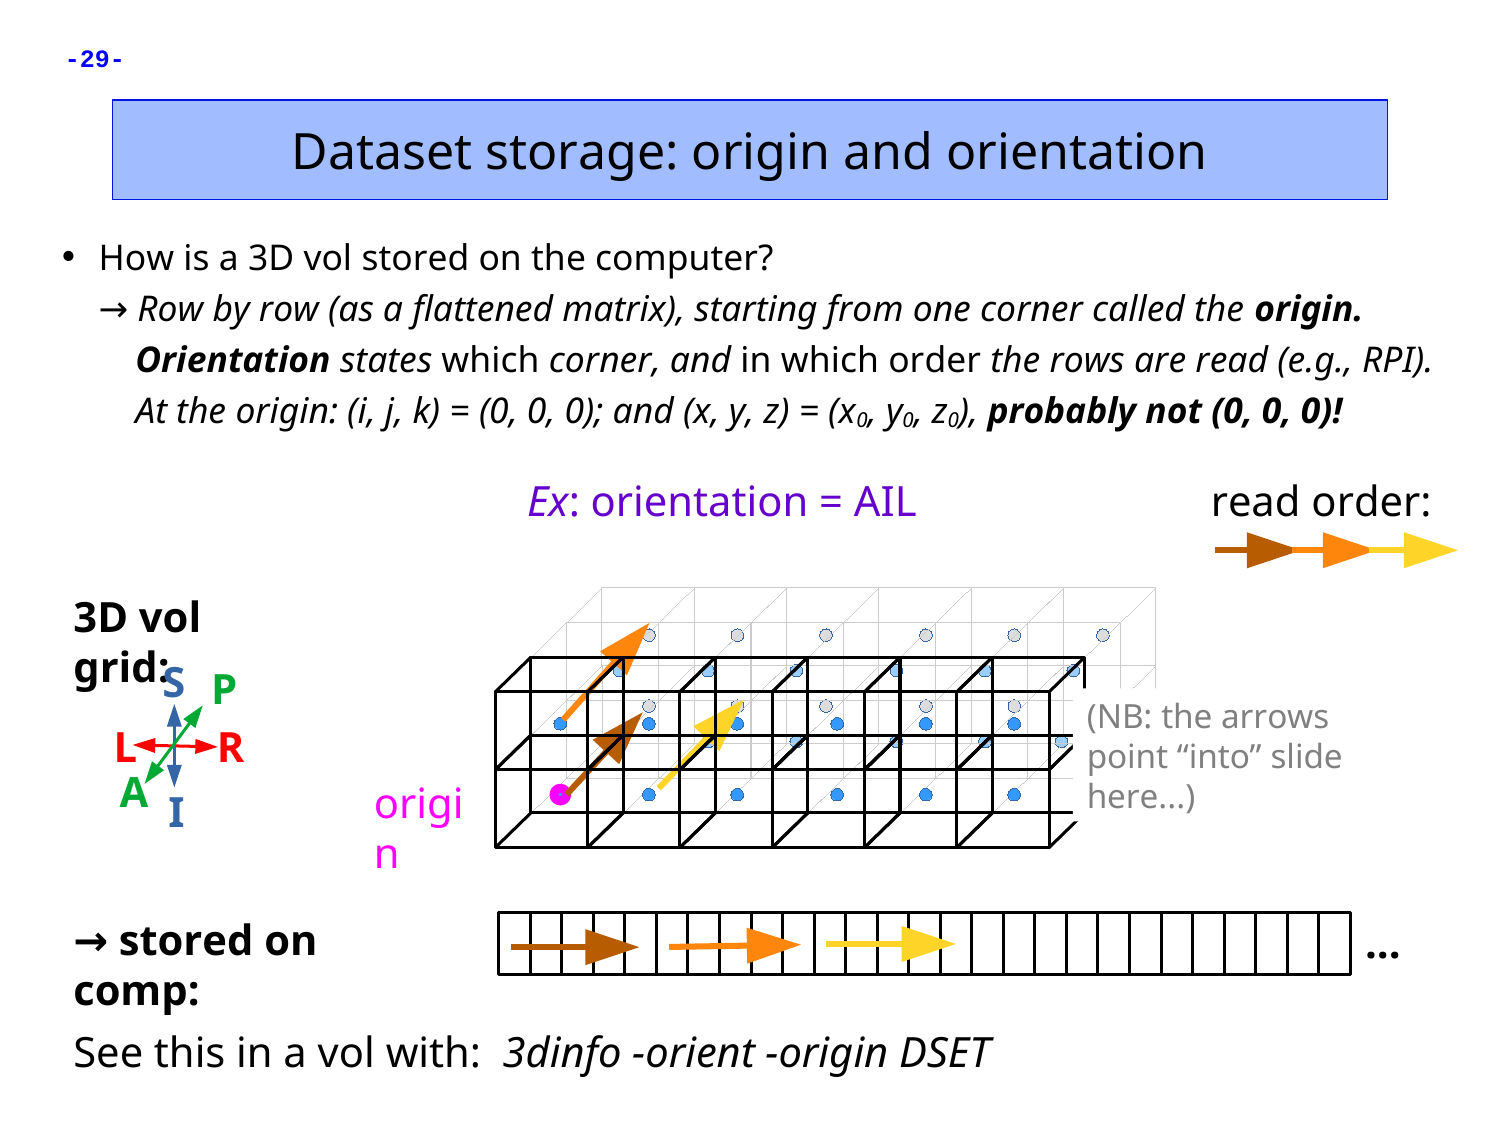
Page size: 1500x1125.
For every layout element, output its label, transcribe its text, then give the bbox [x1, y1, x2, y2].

text_box See this in a vol with: 3dinfo -orient -origin DSET [58, 1018, 1432, 1084]
text_box [643, 628, 656, 642]
text_box [890, 666, 898, 677]
text_box [919, 717, 933, 731]
text_box [830, 788, 844, 801]
text_box [1007, 717, 1021, 731]
text_box 3D vol grid: [58, 583, 320, 649]
text_box [979, 666, 991, 677]
text_box [819, 701, 833, 713]
text_box How is a 3D vol stored on the computer? → Row by row (as a flattened matrix), starting from one corner called the origin. Orientation states which corner, and in which order the rows are read (e.g., RPI). At the origin: (i, j, k) = (0, 0, 0); and (x, y, z) = (x0, y0, z0), probably not (0, 0, 0)! [46, 226, 1489, 376]
text_box P [198, 655, 248, 721]
text_box [1008, 701, 1021, 713]
text_box A [104, 758, 157, 824]
text_box [642, 788, 656, 801]
text_box → stored on comp: [58, 906, 470, 1018]
text_box [613, 667, 622, 677]
text_box [739, 702, 744, 712]
text_box [1069, 666, 1080, 677]
text_box Ex: orientation = AIL [512, 466, 1026, 542]
text_box [730, 788, 744, 801]
text_box [642, 717, 656, 731]
text_box [978, 737, 987, 743]
text_box [731, 717, 744, 731]
text_box [553, 717, 567, 731]
text_box origin [359, 769, 494, 835]
text_box Dataset storage: origin and orientation [112, 99, 1388, 200]
text_box [819, 628, 833, 642]
text_box [731, 628, 744, 642]
text_box [1007, 788, 1021, 801]
text_box ... [1350, 909, 1456, 975]
text_box S [147, 648, 203, 714]
text_box [1055, 744, 1068, 748]
text_box read order: [1196, 466, 1458, 539]
text_box (NB: the arrows point “into” slide here...) [1072, 688, 1426, 782]
text_box [792, 666, 803, 677]
text_box [919, 628, 933, 642]
text_box [919, 701, 933, 713]
text_box [1007, 628, 1021, 642]
text_box [789, 737, 802, 743]
text_box [1055, 737, 1063, 743]
text_box [642, 701, 656, 713]
text_box I [153, 778, 209, 844]
text_box [830, 717, 844, 731]
text_box [919, 788, 933, 801]
text_box [702, 666, 714, 677]
text_box L [98, 713, 151, 779]
text_box [553, 788, 567, 801]
text_box [1096, 628, 1110, 642]
text_box R [202, 713, 254, 779]
